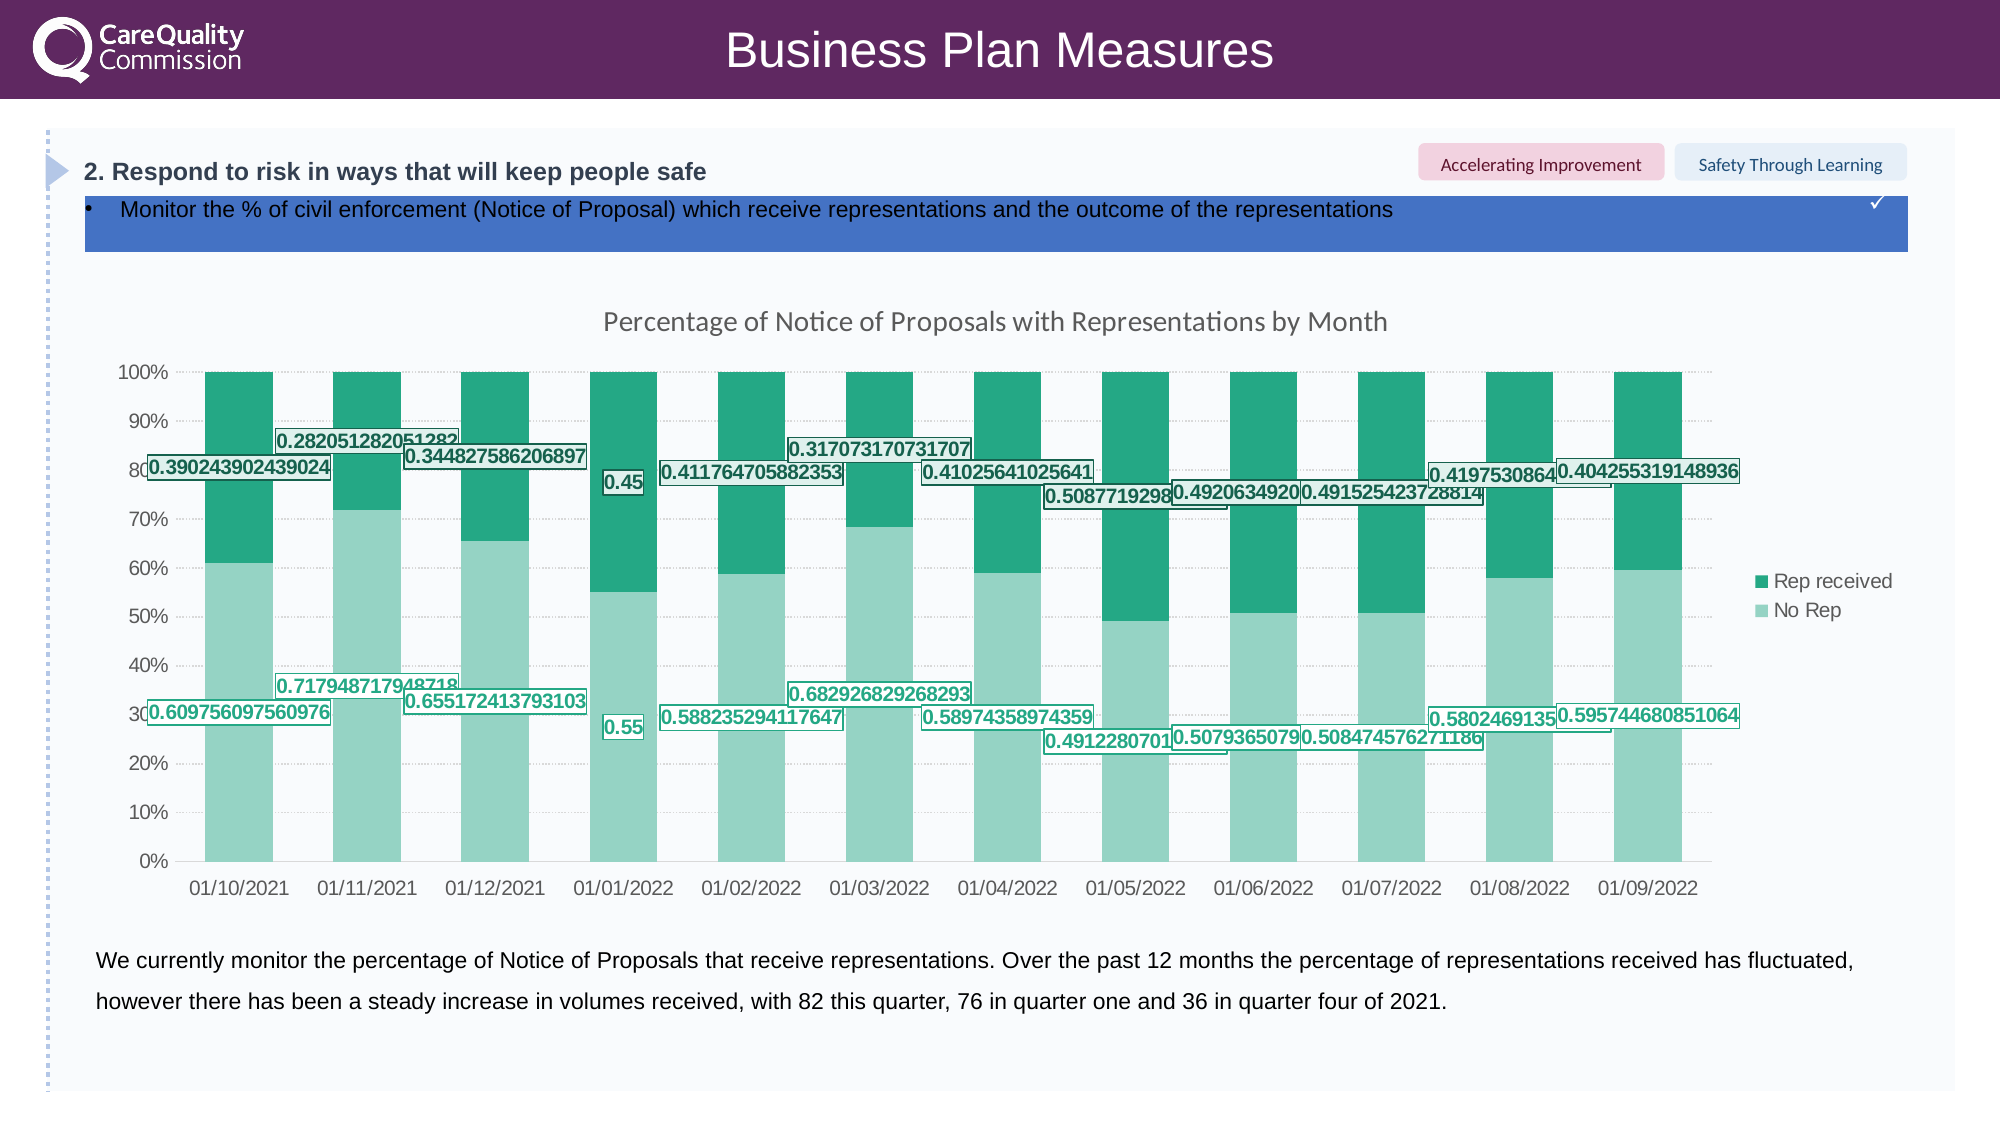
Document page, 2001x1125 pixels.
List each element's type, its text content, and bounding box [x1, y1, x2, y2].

picture [32, 16, 245, 84]
chart [80, 279, 1912, 913]
text_box [45, 128, 1955, 1091]
text_box 2. Respond to risk in ways that will keep people safe [69, 147, 984, 194]
text_box We currently monitor the percentage of Notice of Proposals that receive representations. Over the past 12 months the percentage of representations received has fluctuated, however there has been a steady increase in volumes received, with 82 this quarter, 76 in quarter one and 36 in quarter four of 2021. [80, 923, 1941, 1018]
table_header  [1848, 196, 1908, 252]
text_box [0, 0, 2000, 99]
text_box Accelerating Improvement [1418, 143, 1665, 181]
text_box Safety Through Learning [1674, 143, 1908, 181]
table_header Monitor the % of civil enforcement (Notice of Proposal) which receive representations and the outcome of the representations [85, 196, 1848, 252]
text_box Business Plan Measures [641, 9, 1358, 86]
